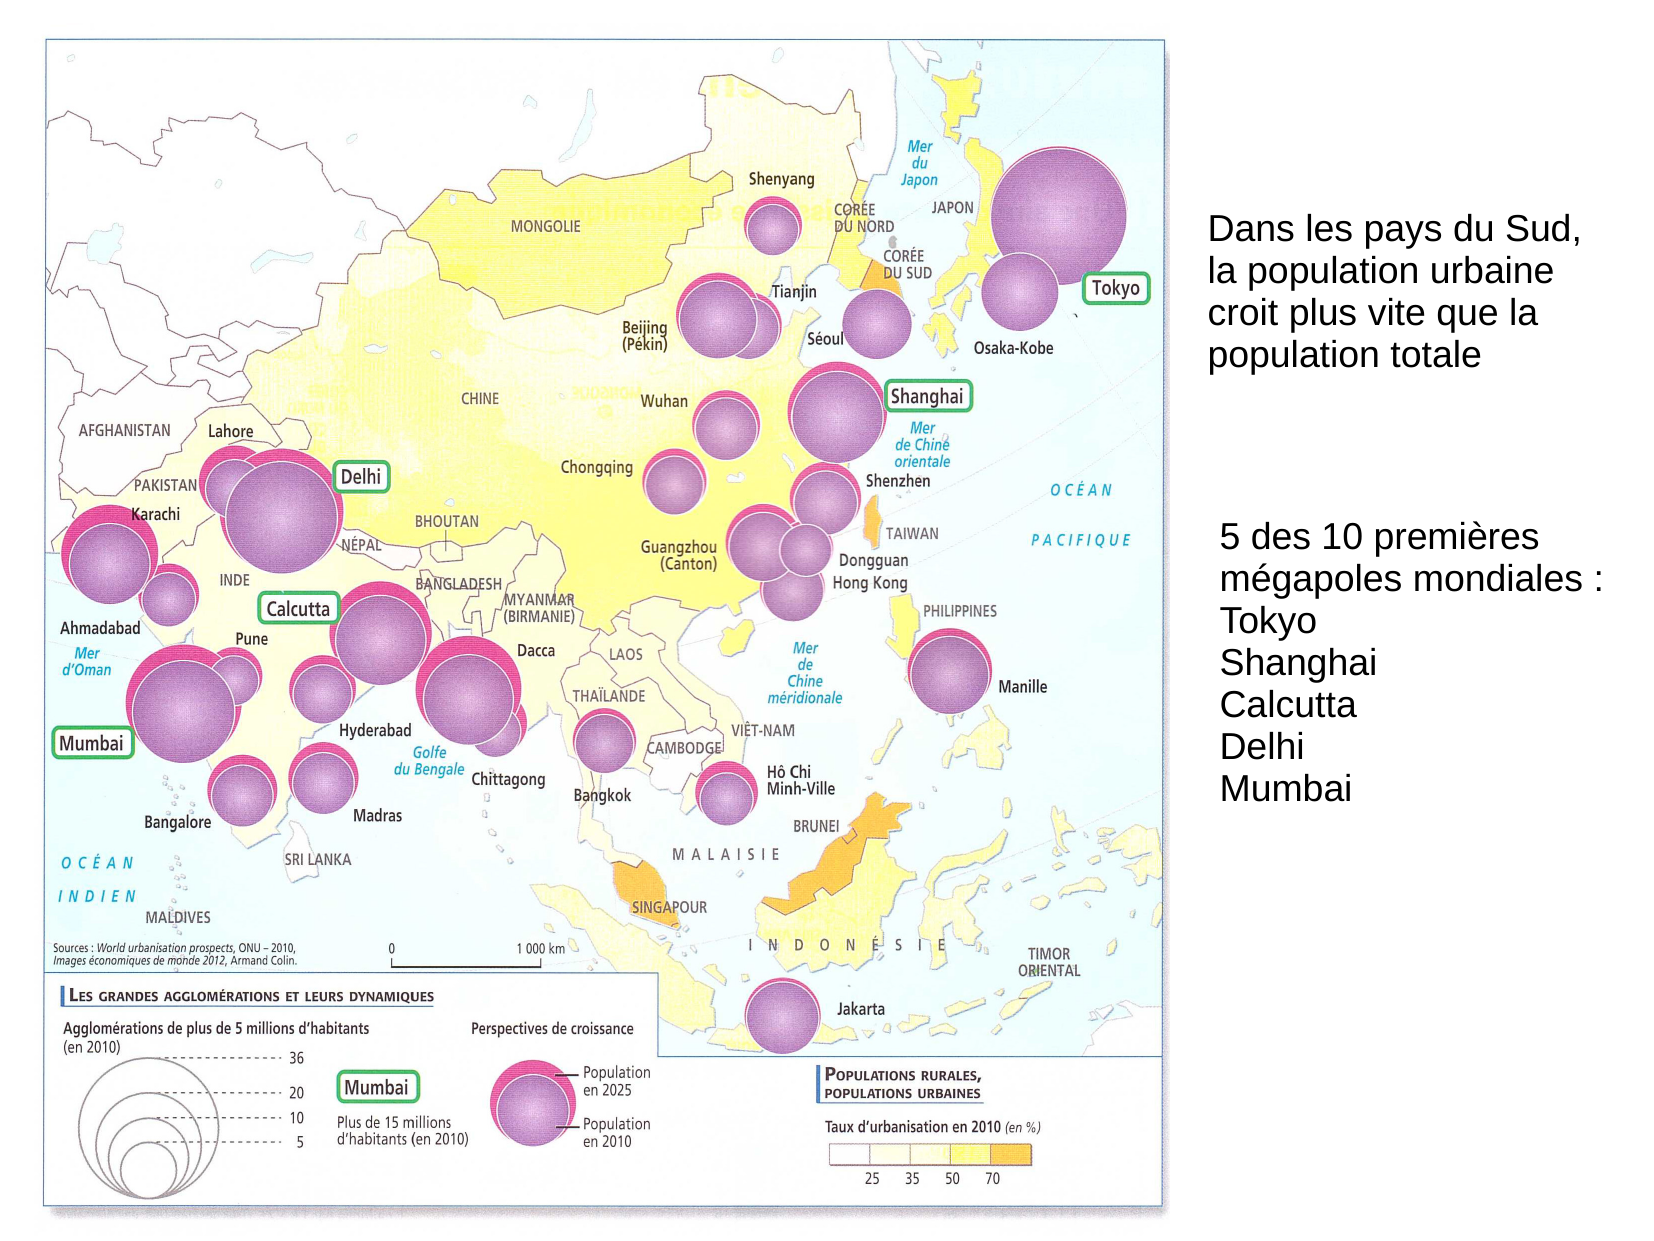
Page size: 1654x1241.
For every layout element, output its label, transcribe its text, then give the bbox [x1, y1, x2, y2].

text_box Dans les pays du Sud, la population urbaine croit plus vite que la population totale [1192, 200, 1608, 426]
picture [34, 23, 1170, 1236]
text_box 5 des 10 premières mégapoles mondiales : Tokyo Shanghai Calcutta Delhi Mumbai [1204, 507, 1619, 818]
